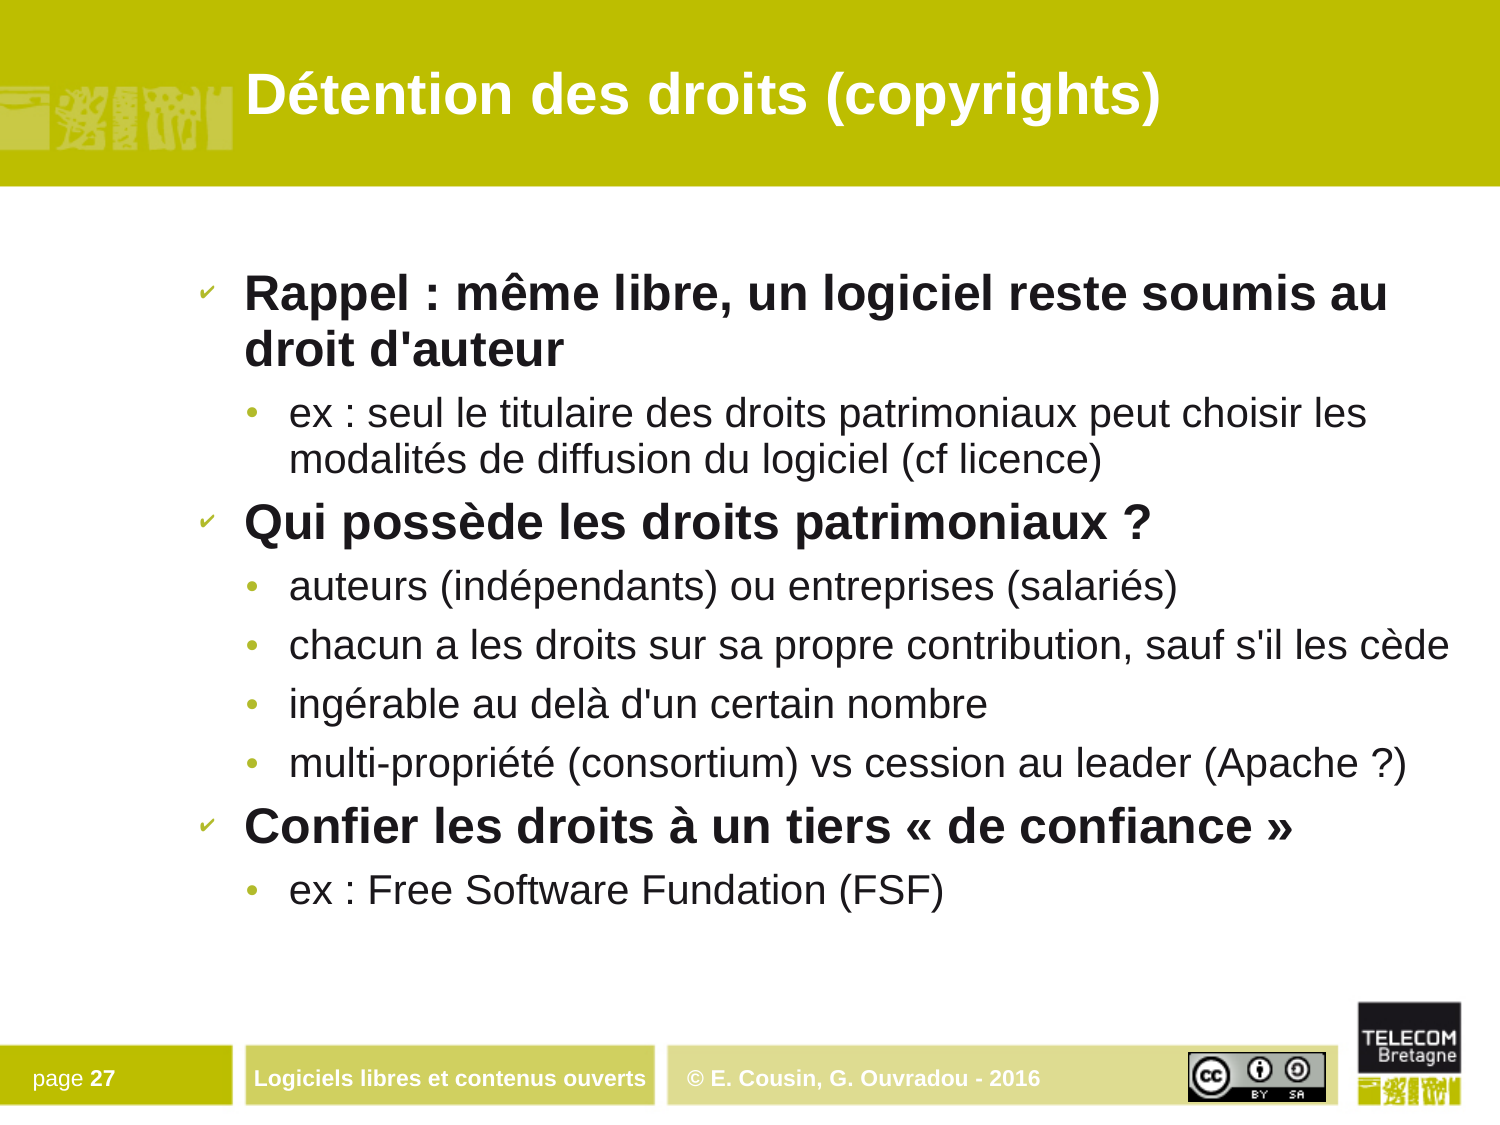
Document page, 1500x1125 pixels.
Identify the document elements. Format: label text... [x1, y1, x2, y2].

title Détention des droits (copyrights) [245, 23, 1459, 166]
picture [0, 0, 1500, 1125]
list Rappel : même libre, un logiciel reste soumis au droit d'auteur ex : seul le titulaire des droits patrimoniaux peut choisir les modalités de diffusion du logiciel (cf licence) Qui possède les droits patrimoniaux ? auteurs (indépendants) ou entreprises (salariés) chacun a les droits sur sa propre contribution, sauf s'il les cède ingérable au delà d'un certain nombre multi-propriété (consortium) vs cession au leader (Apache ?) Confier les droits à un tiers « de confiance » ex : Free Software Fundation (FSF) [200, 265, 1459, 1002]
